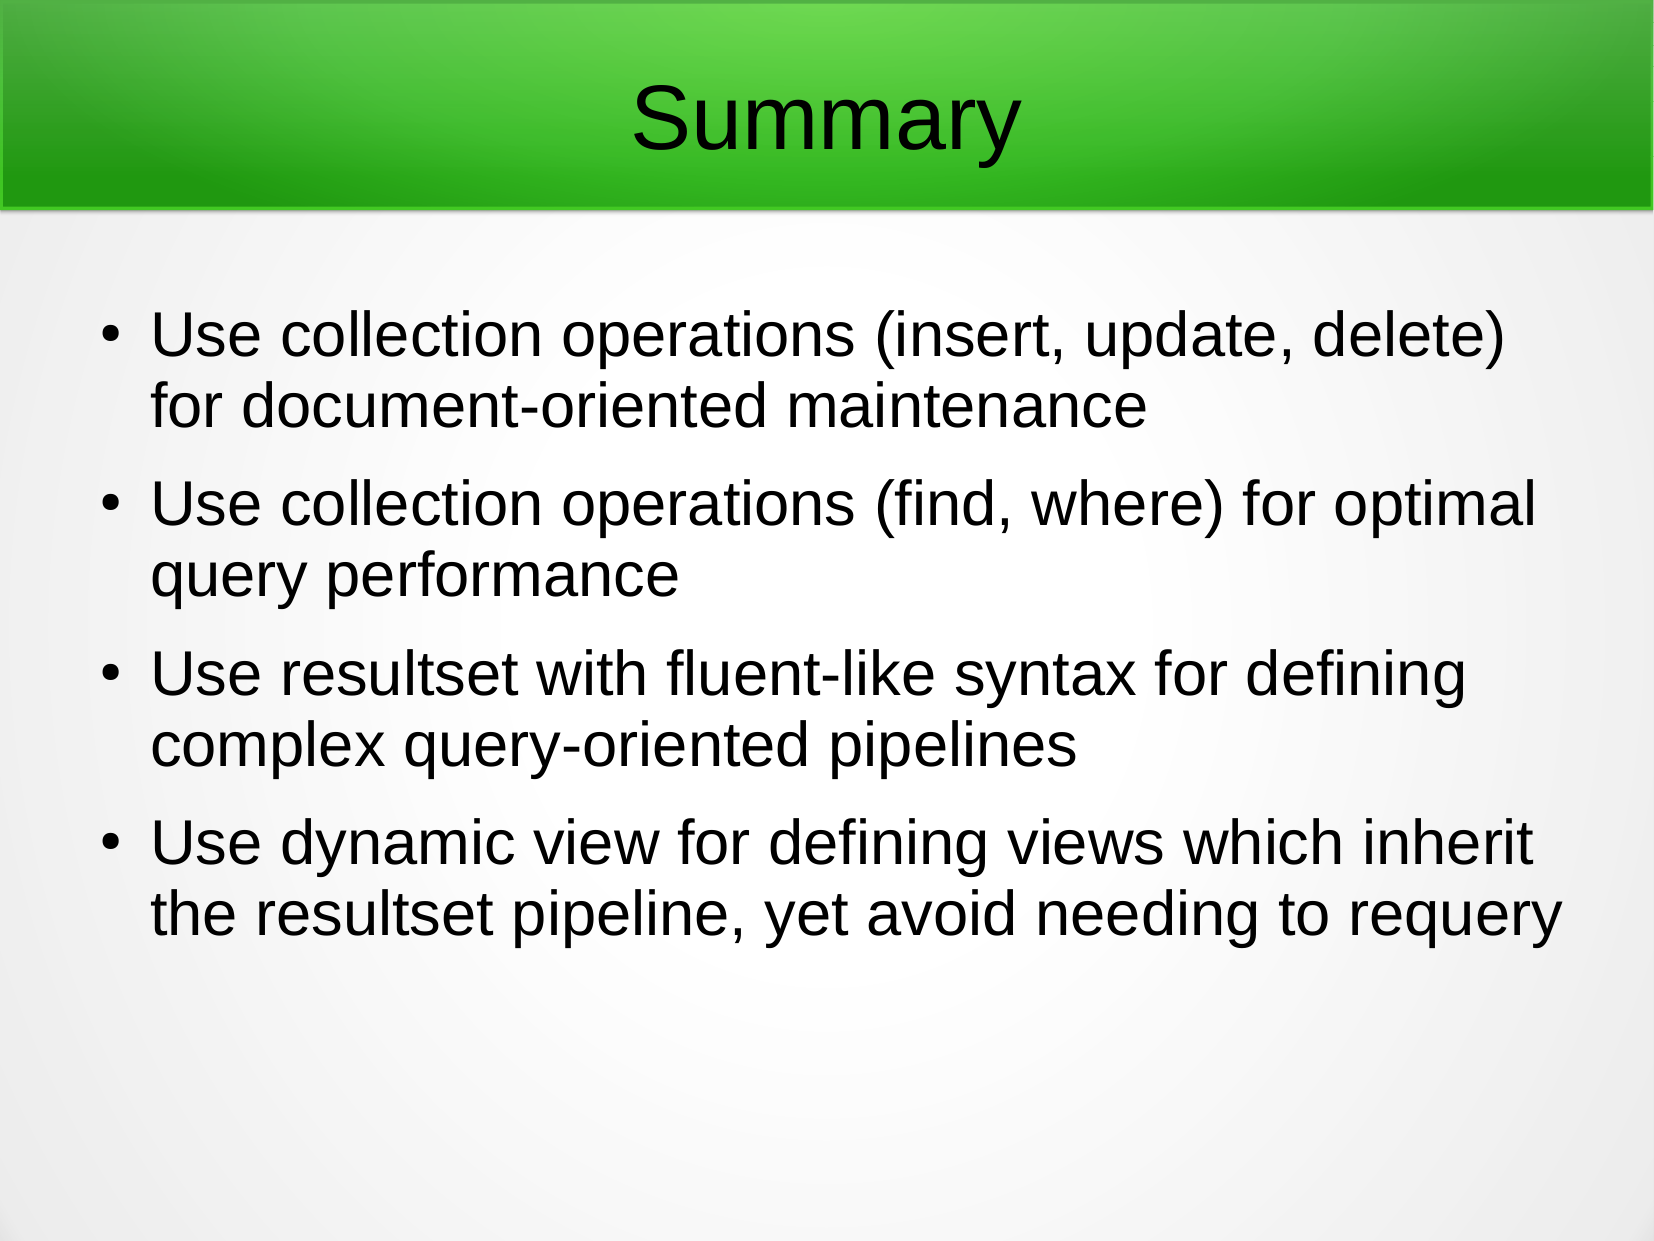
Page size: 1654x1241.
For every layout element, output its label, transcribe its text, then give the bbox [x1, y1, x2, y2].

list Use collection operations (insert, update, delete) for document-oriented maintenance Use collection operations (find, where) for optimal query performance Use resultset with fluent-like syntax for defining complex query-oriented pipelines Use dynamic view for defining views which inherit the resultset pipeline, yet avoid needing to requery [82, 299, 1571, 1019]
title Summary [82, 47, 1571, 189]
